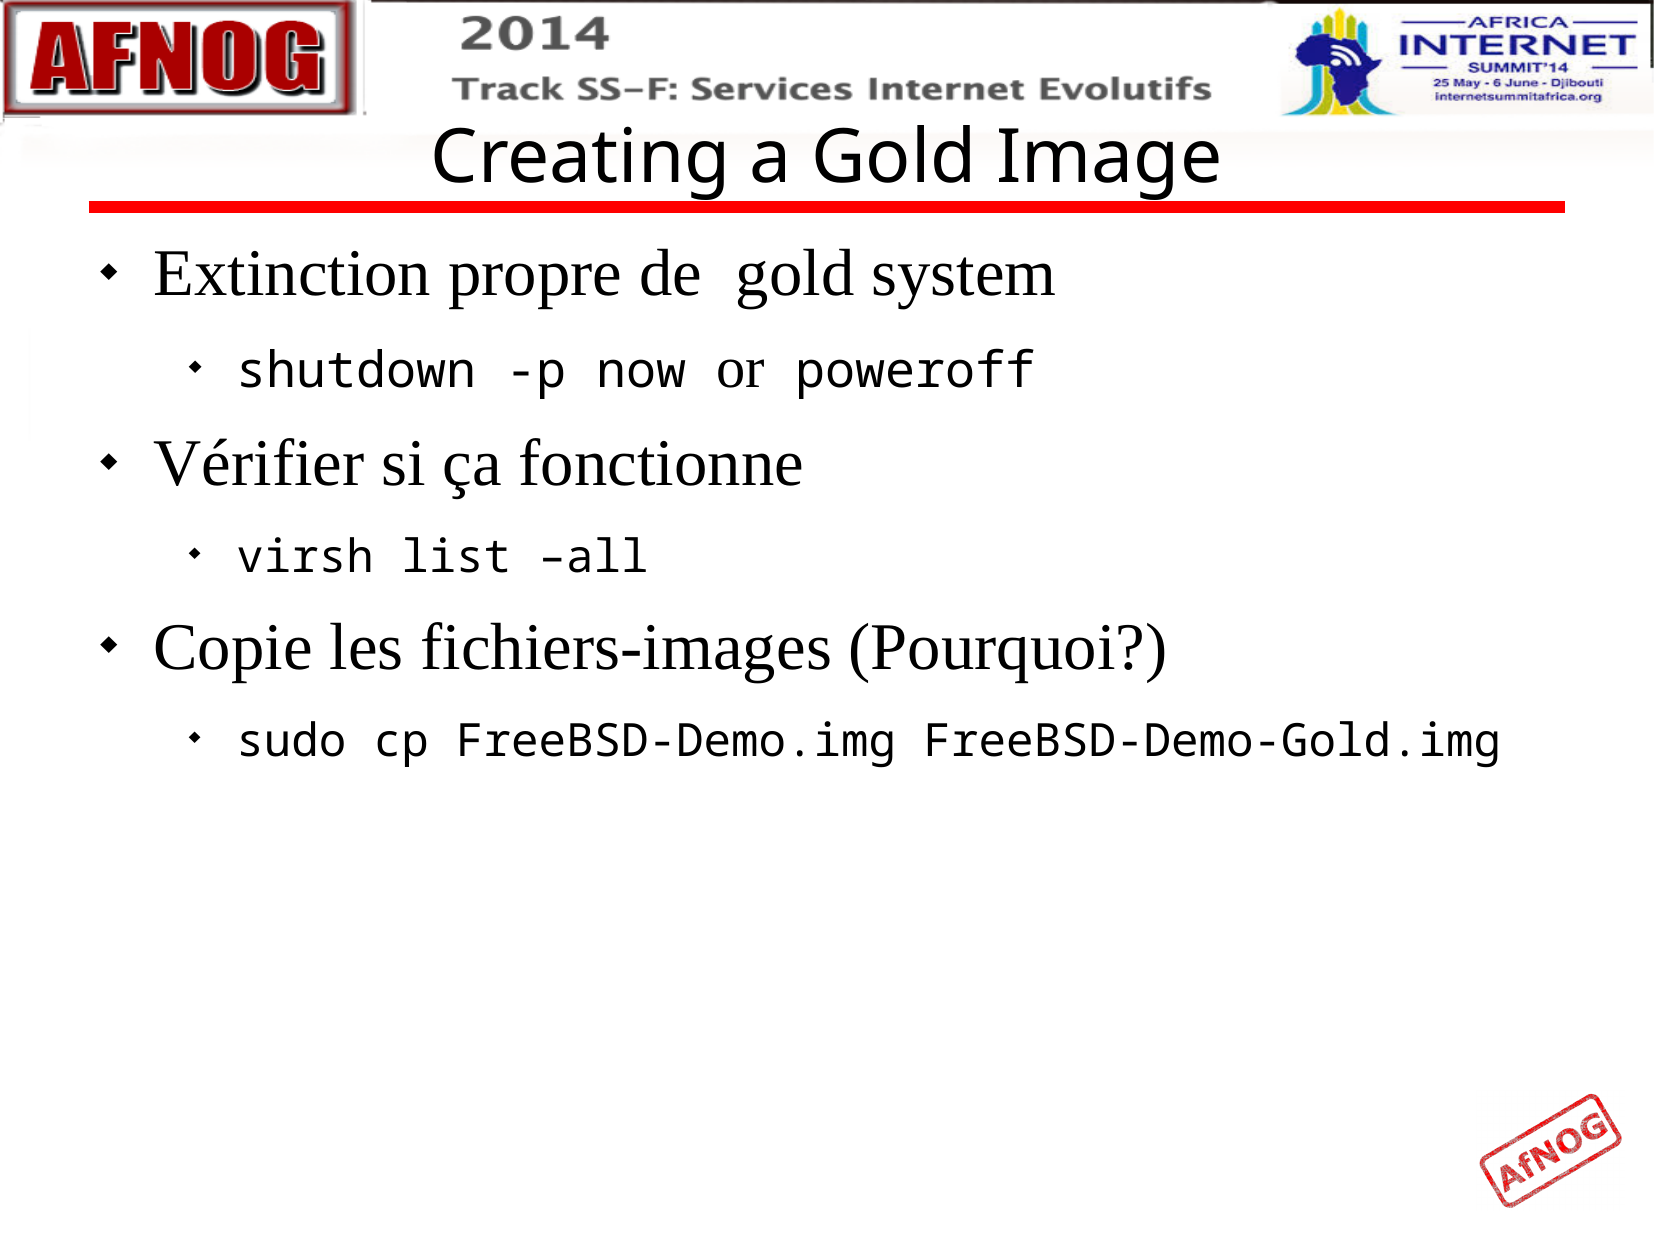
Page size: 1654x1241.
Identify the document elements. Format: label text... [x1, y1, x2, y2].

list Extinction propre de gold system shutdown -p now or poweroff Vérifier si ça fonctionne virsh list –all Copie les fichiers-images (Pourquoi?) sudo cp FreeBSD-Demo.img FreeBSD-Demo-Gold.img [82, 236, 1571, 956]
picture [0, 0, 1654, 1241]
title Creating a Gold Image [82, 64, 1571, 236]
